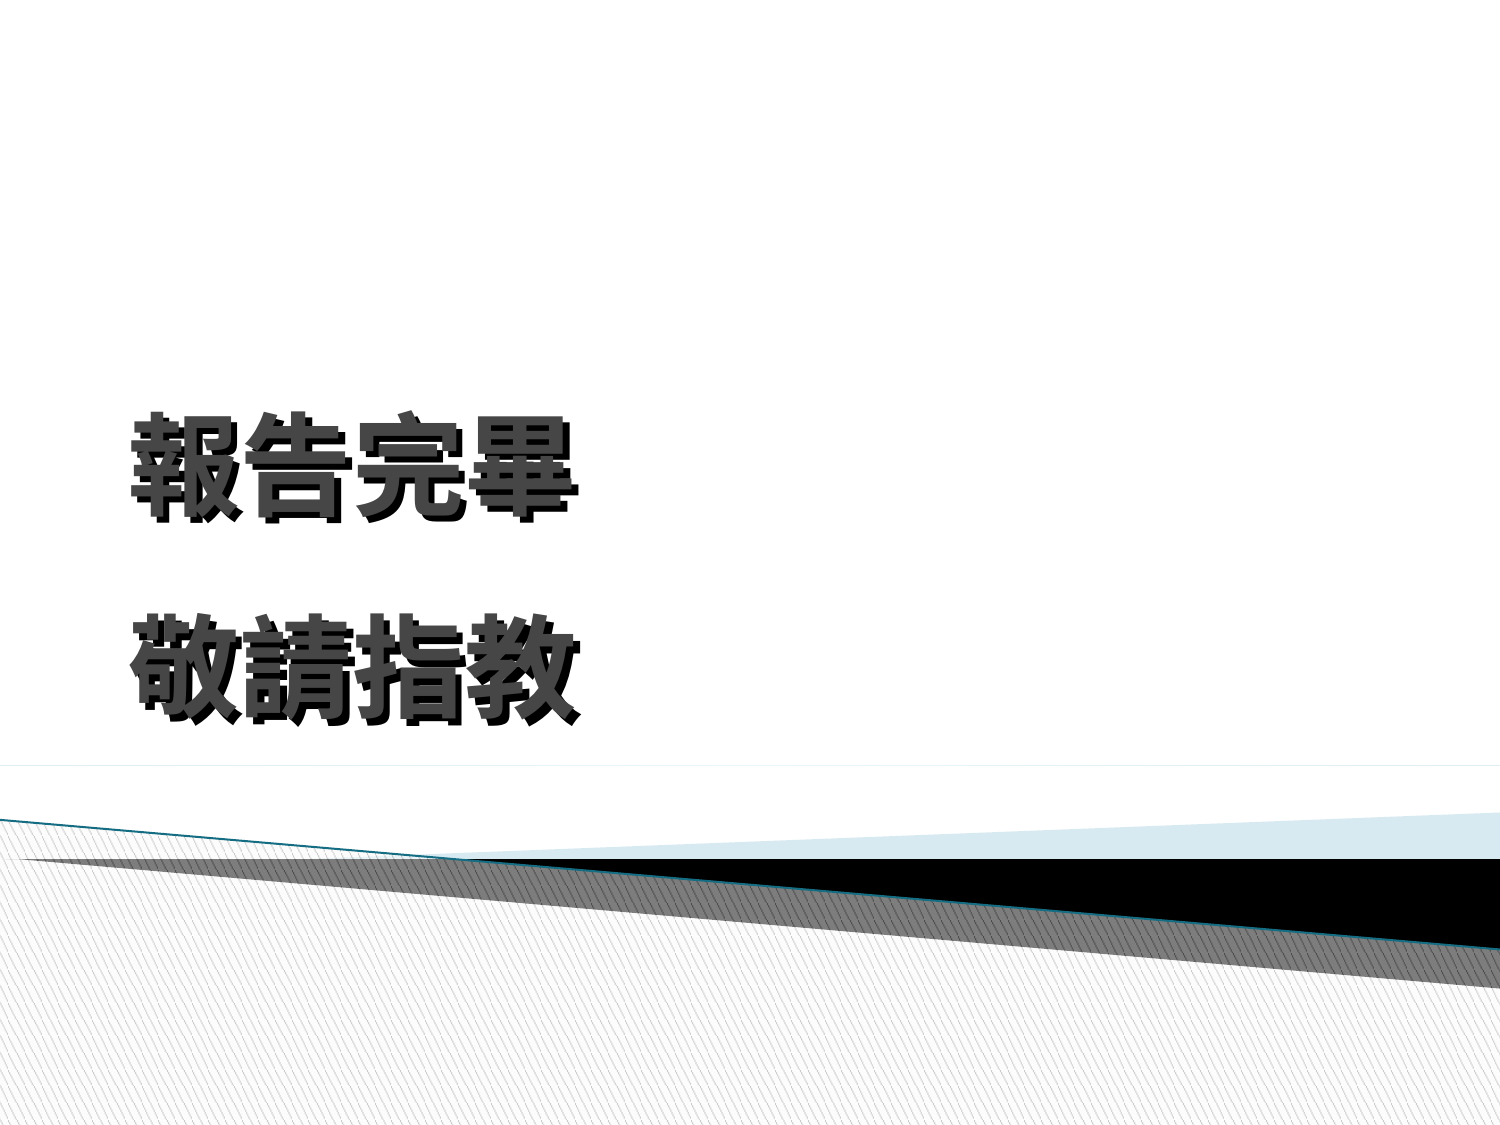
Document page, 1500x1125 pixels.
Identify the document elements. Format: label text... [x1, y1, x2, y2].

title 報告完畢 敬請指教 [112, 302, 1388, 740]
